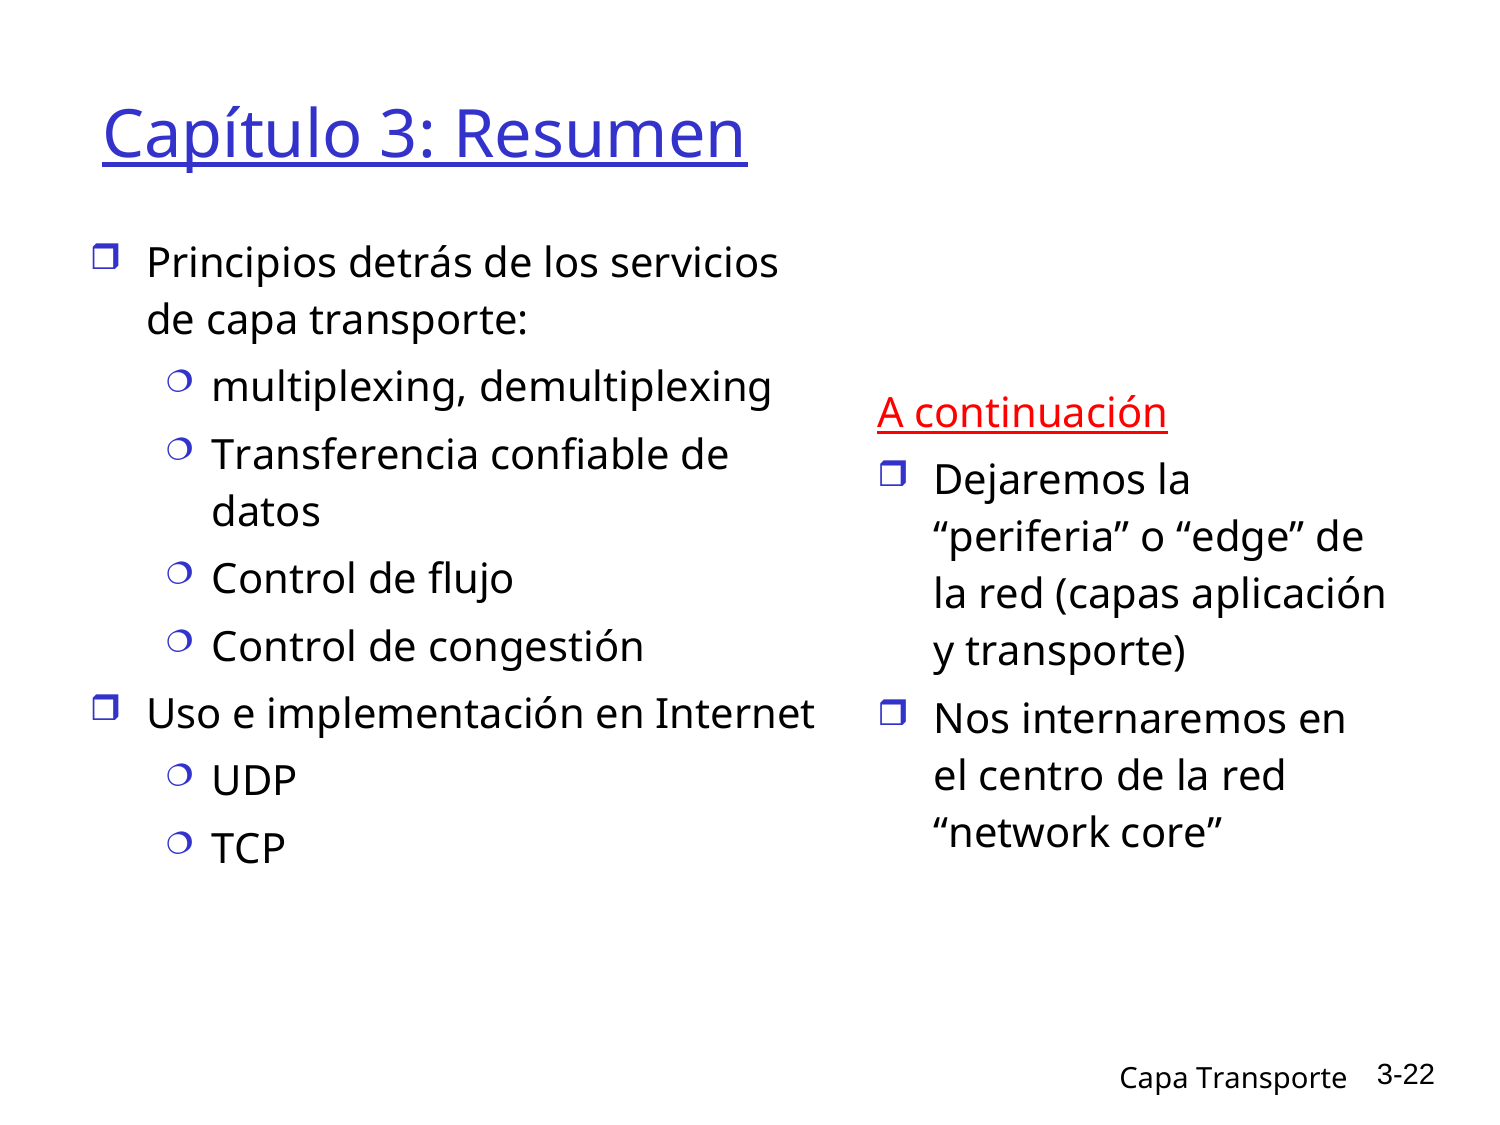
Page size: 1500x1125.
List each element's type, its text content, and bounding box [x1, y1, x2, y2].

list A continuación Dejaremos la “periferia” o “edge” de la red (capas aplicación y transporte) Nos internaremos en el centro de la red “network core” [862, 375, 1407, 853]
list Principios detrás de los servicios de capa transporte: multiplexing, demultiplexing Transferencia confiable de datos Control de flujo Control de congestión Uso e implementación en Internet UDP TCP [75, 224, 850, 902]
title Capítulo 3: Resumen [87, 37, 1363, 225]
